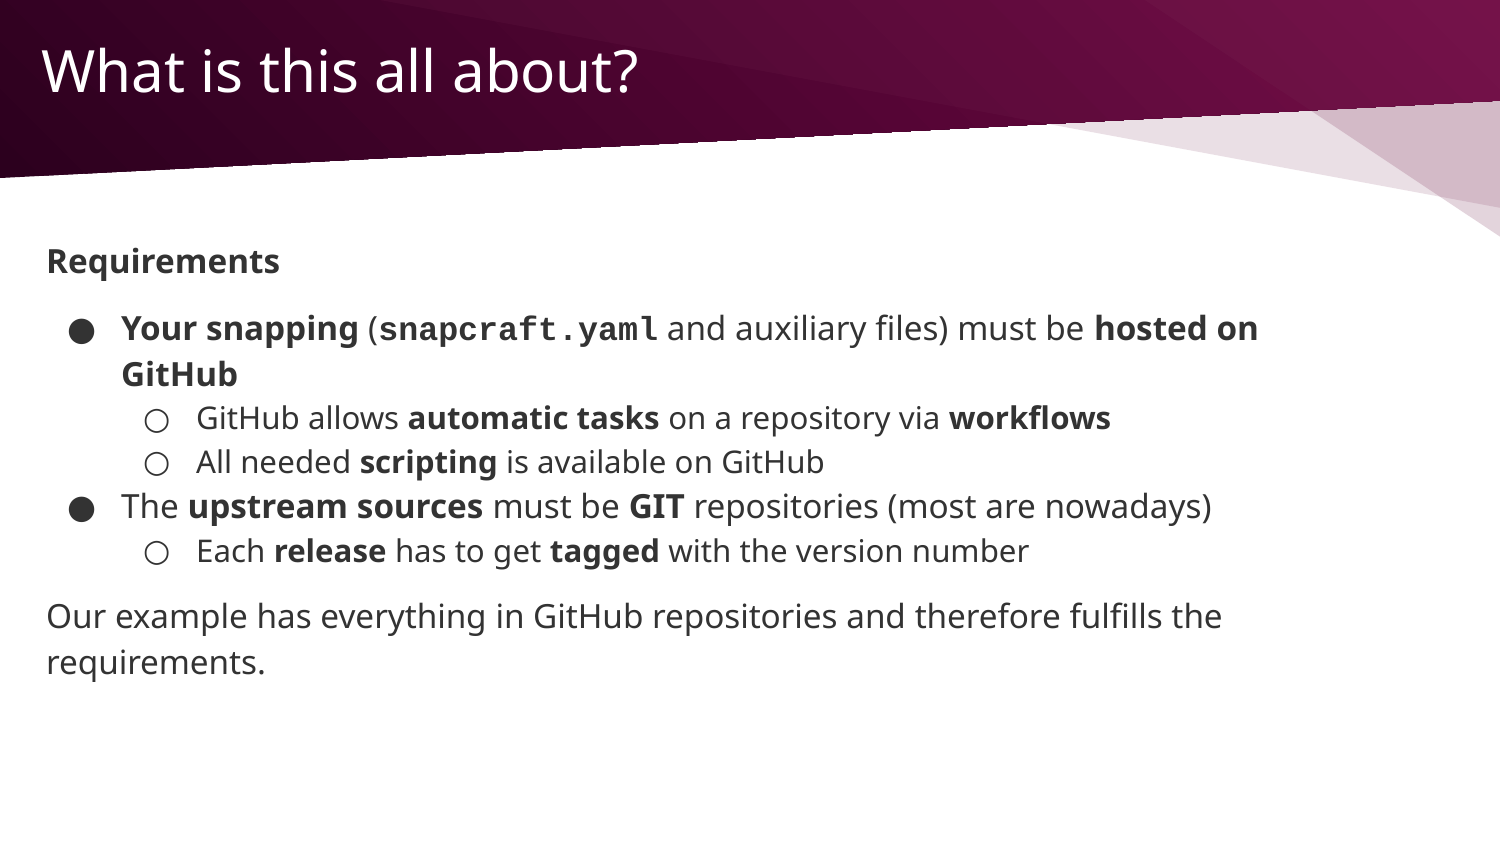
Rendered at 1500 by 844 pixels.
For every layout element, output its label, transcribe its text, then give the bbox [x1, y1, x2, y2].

title What is this all about? [41, 5, 1336, 134]
list Requirements Your snapping (snapcraft.yaml and auxiliary files) must be hosted on GitHub GitHub allows automatic tasks on a repository via workflows All needed scripting is available on GitHub The upstream sources must be GIT repositories (most are nowadays) Each release has to get tagged with the version number Our example has everything in GitHub repositories and therefore fulfills the requirements. [35, 229, 1324, 789]
